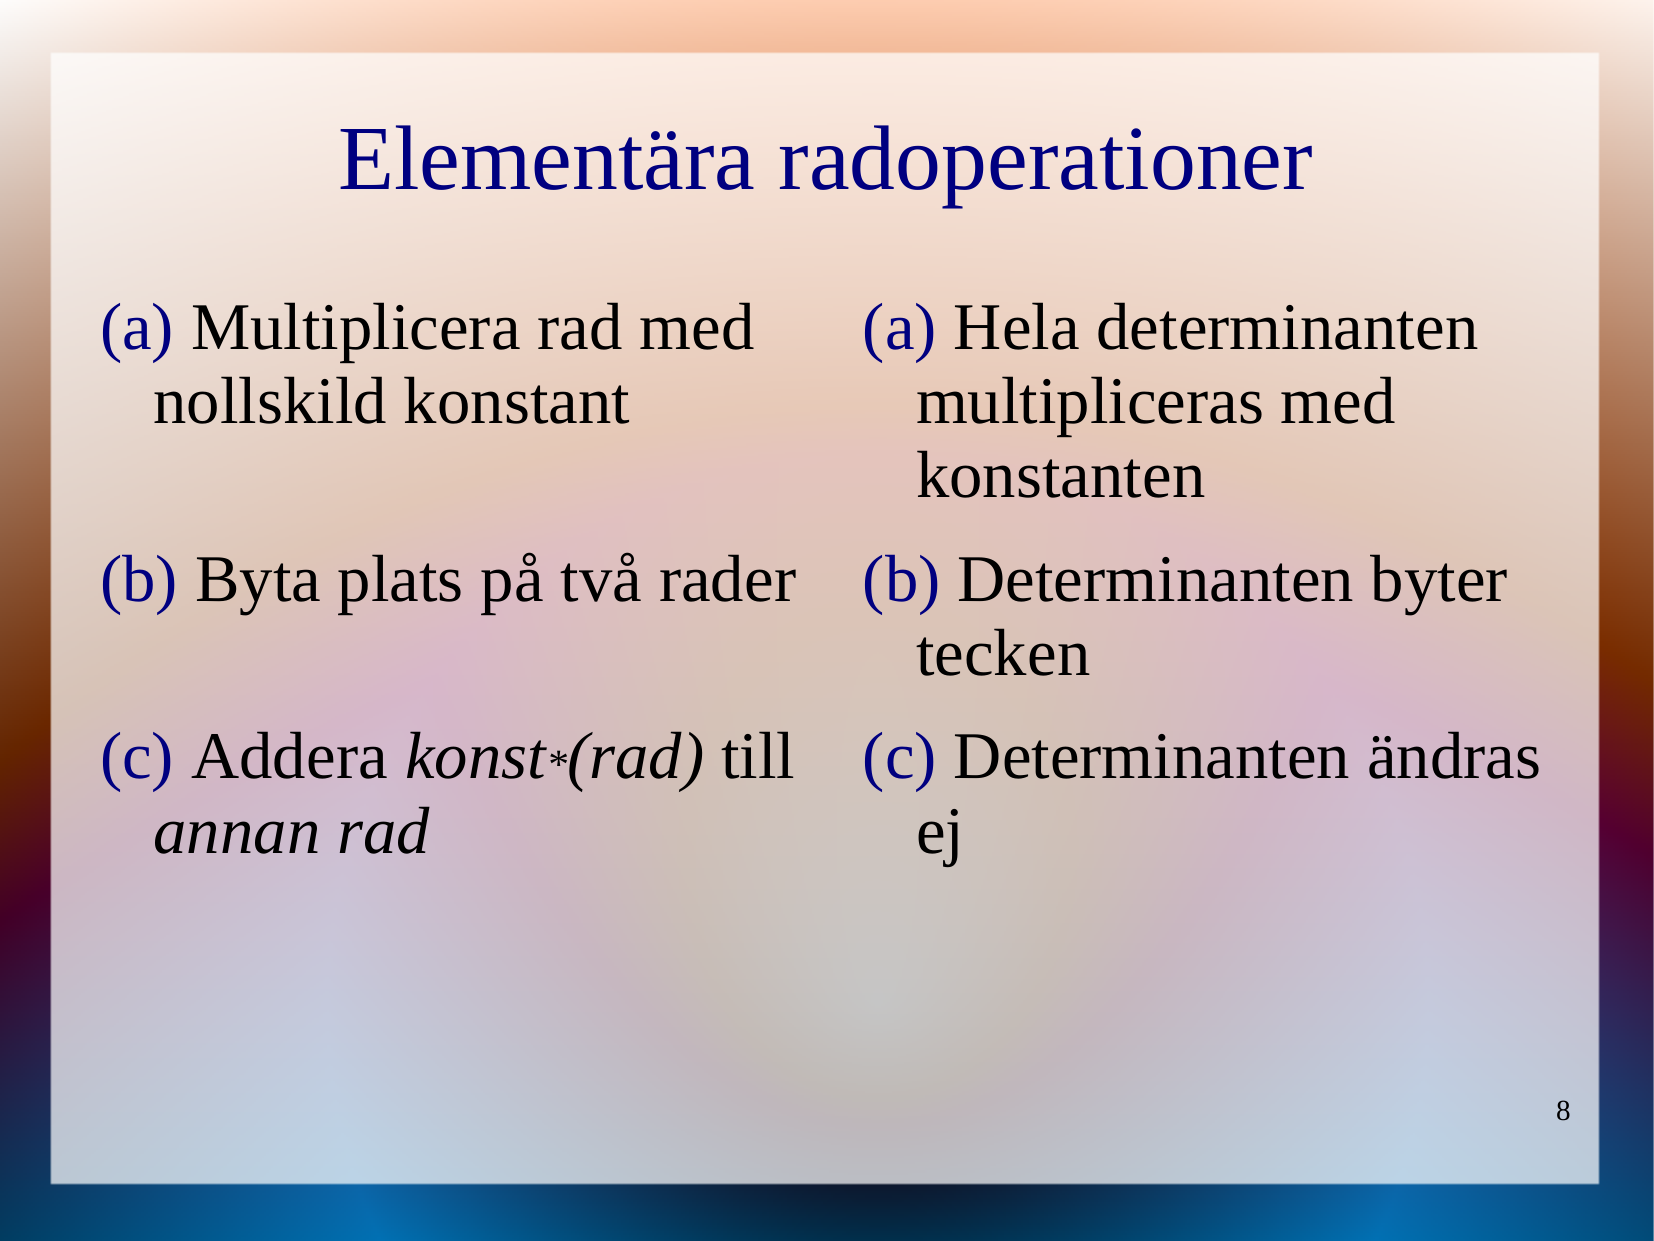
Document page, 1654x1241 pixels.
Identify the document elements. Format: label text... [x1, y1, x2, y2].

list Multiplicera rad med nollskild konstant Byta plats på två rader Addera konst*(rad) till annan rad [82, 290, 809, 1109]
title Elementära radoperationer [82, 55, 1571, 263]
picture [0, 0, 1654, 1241]
list Hela determinanten multipliceras med konstanten Determinanten byter tecken Determinanten ändras ej [845, 290, 1572, 1109]
